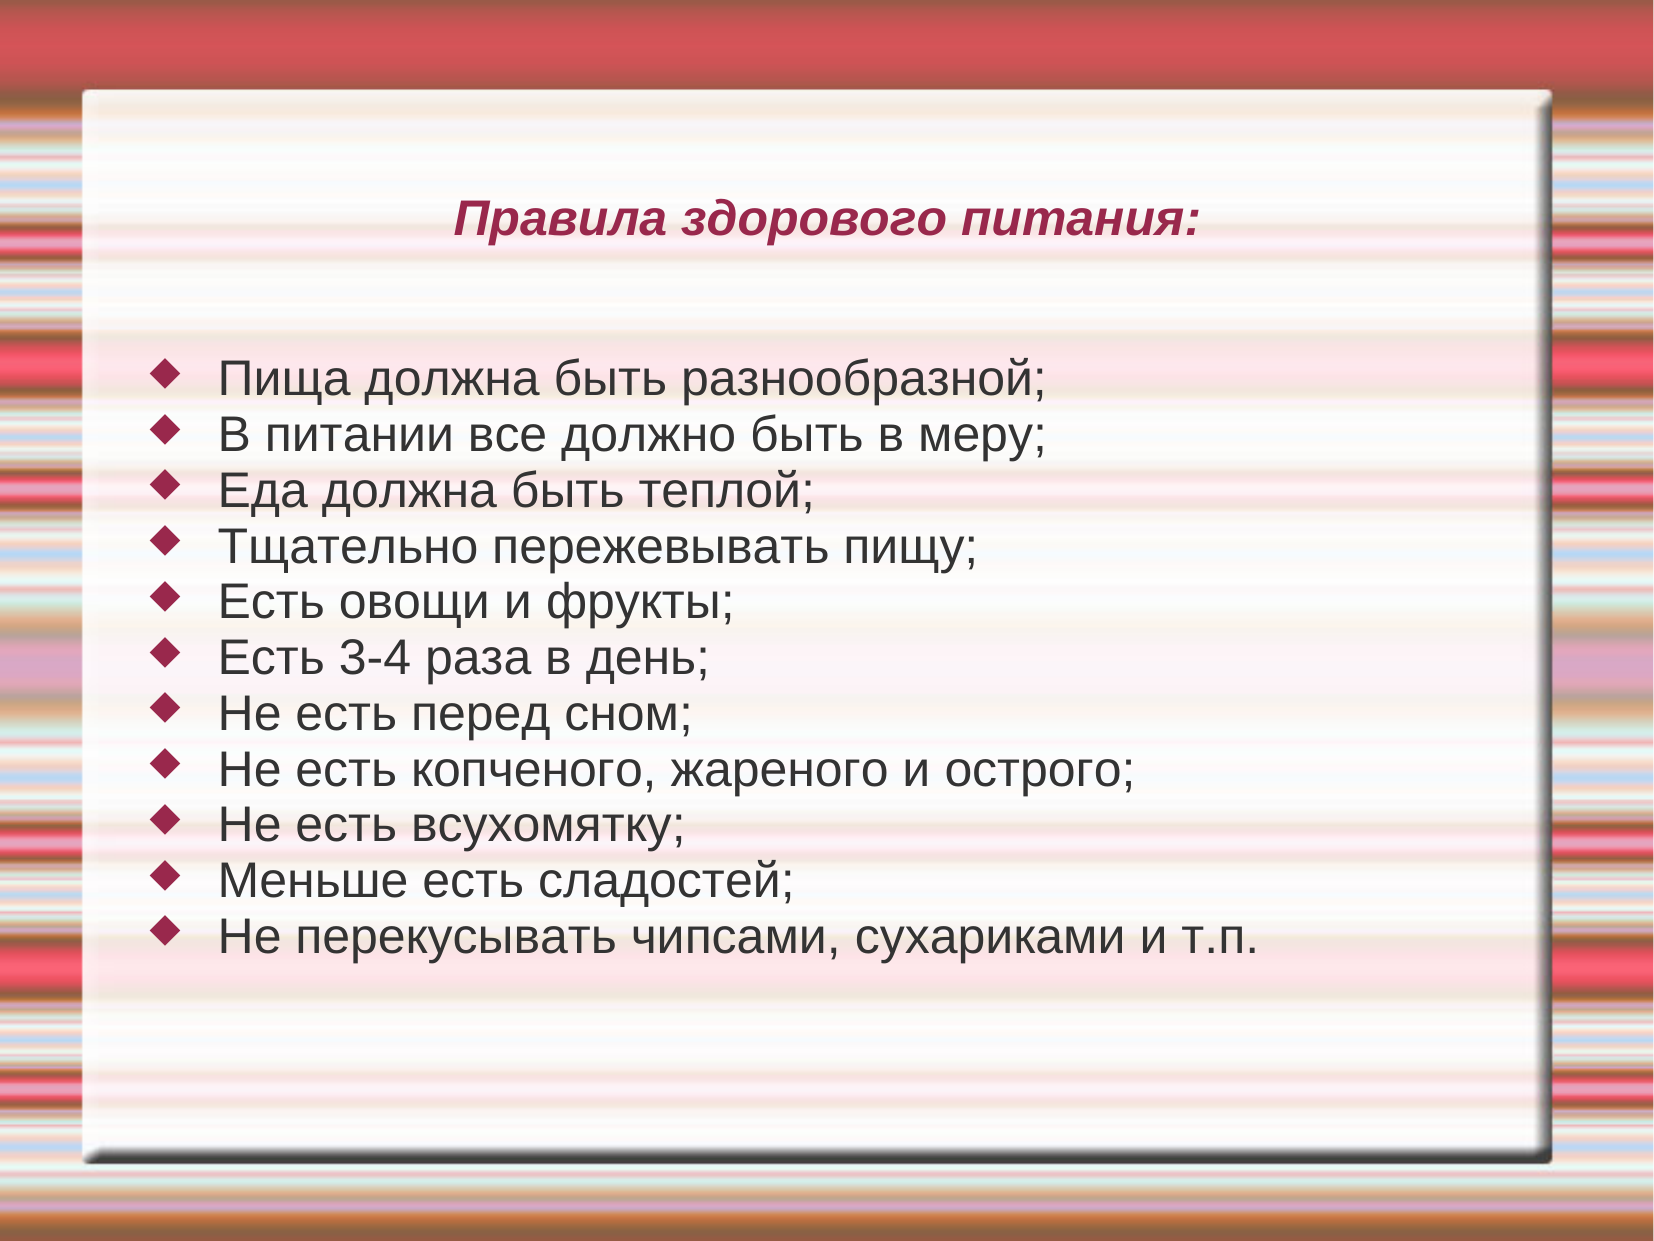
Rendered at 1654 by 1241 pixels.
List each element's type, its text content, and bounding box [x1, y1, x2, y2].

list Пища должна быть разнообразной; В питании все должно быть в меру; Еда должна быть теплой; Тщательно пережевывать пищу; Есть овощи и фрукты; Есть 3-4 раза в день; Не есть перед сном; Не есть копченого, жареного и острого; Не есть всухомятку; Меньше есть сладостей; Не перекусывать чипсами, сухариками и т.п. [134, 350, 1516, 1132]
picture [0, 0, 1654, 1241]
title Правила здорового питания: [121, 114, 1534, 322]
